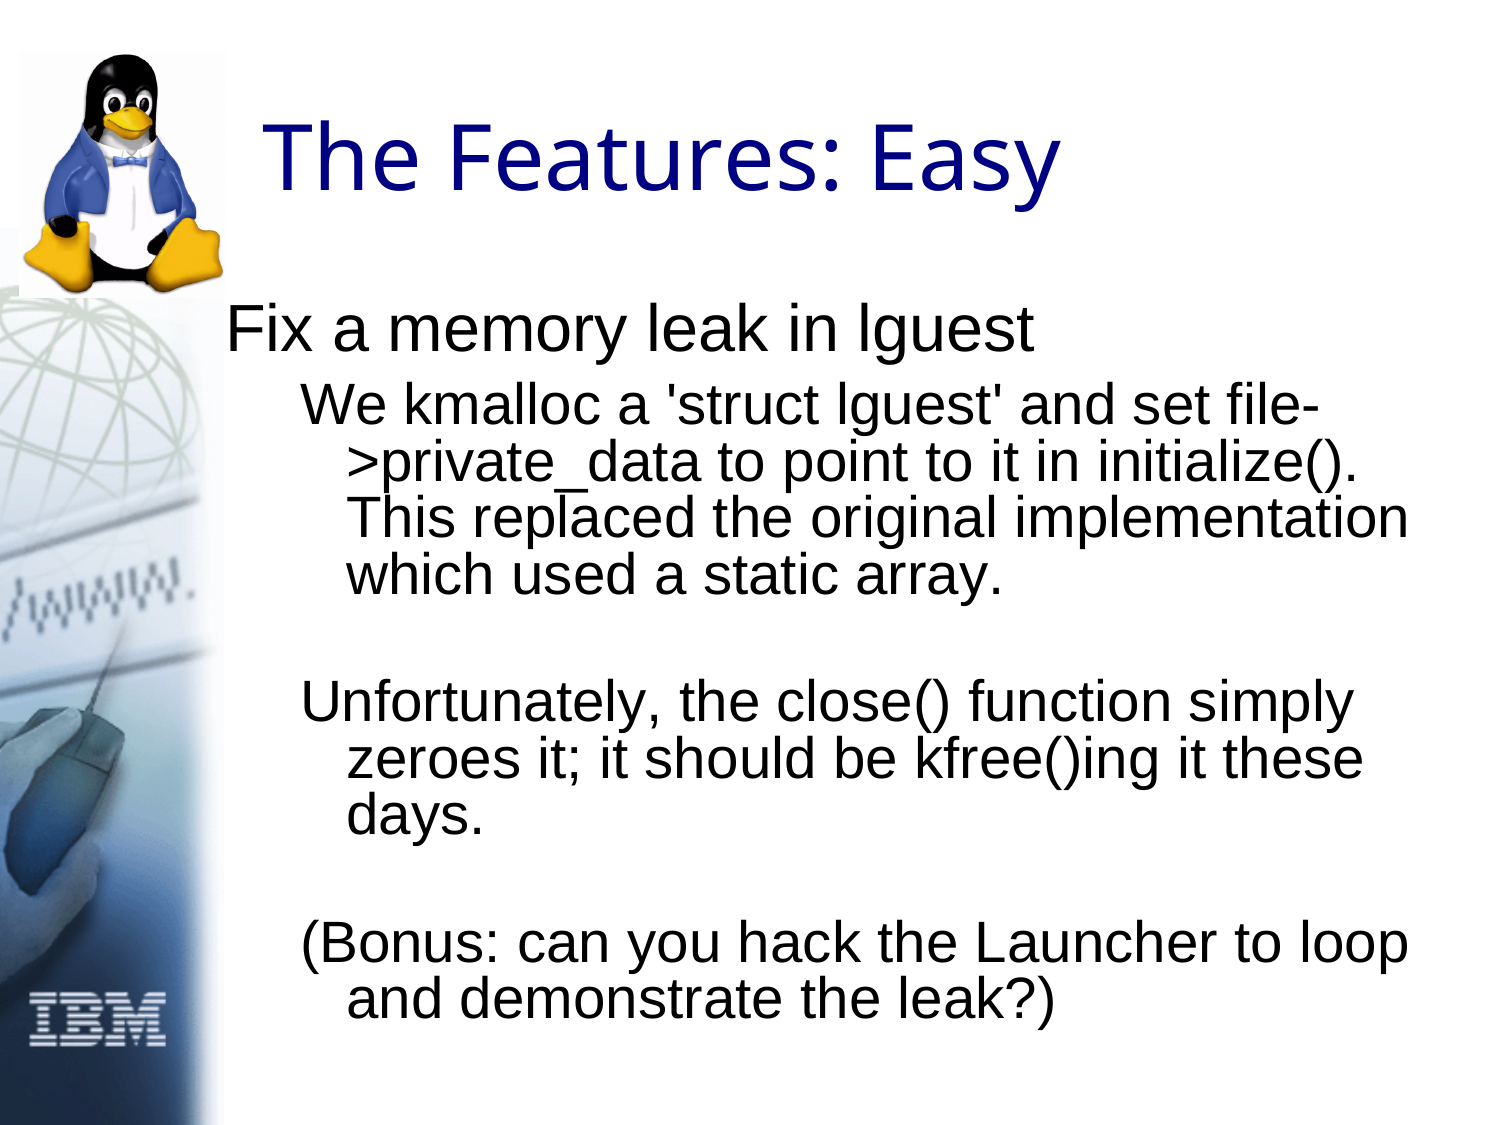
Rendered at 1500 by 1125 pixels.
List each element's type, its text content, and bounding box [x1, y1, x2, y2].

list Fix a memory leak in lguest We kmalloc a 'struct lguest' and set file->private_data to point to it in initialize(). This replaced the original implementation which used a static array. Unfortunately, the close() function simply zeroes it; it should be kfree()ing it these days. (Bonus: can you hack the Launcher to loop and demonstrate the leak?) [225, 299, 1463, 1041]
title The Features: Easy [262, 37, 1413, 273]
